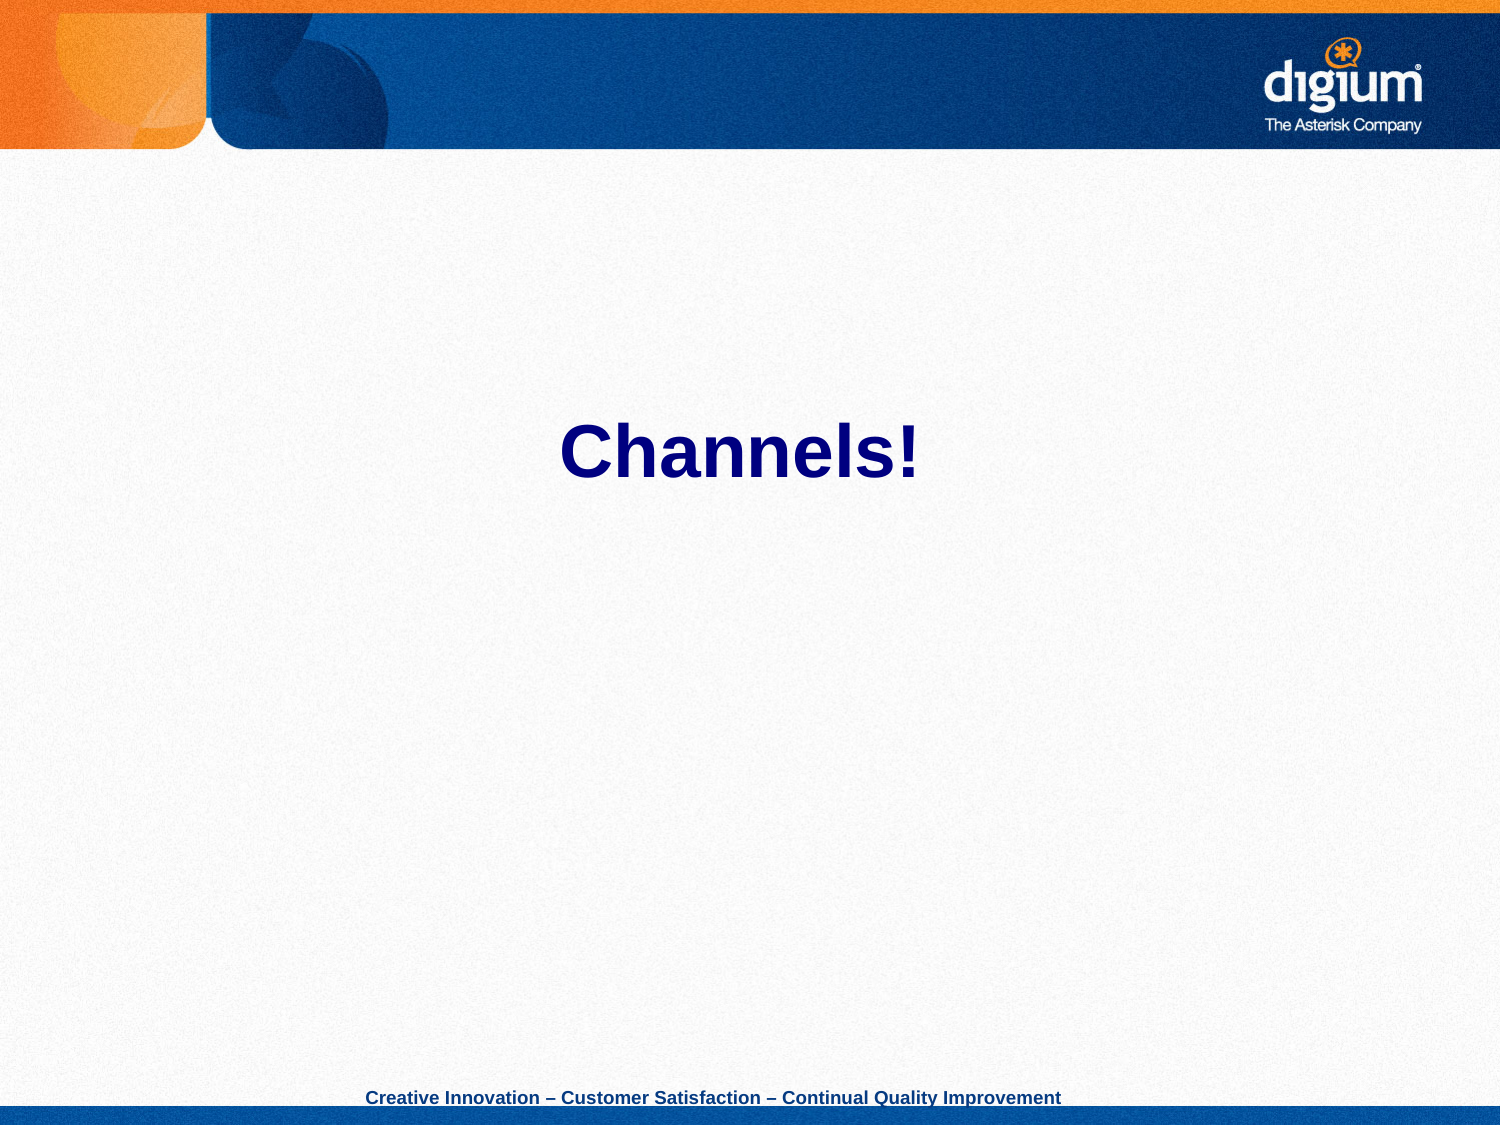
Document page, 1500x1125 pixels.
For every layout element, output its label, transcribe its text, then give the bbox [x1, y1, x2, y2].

subtitle Channels! [238, 27, 1243, 877]
picture [0, 0, 1500, 1125]
